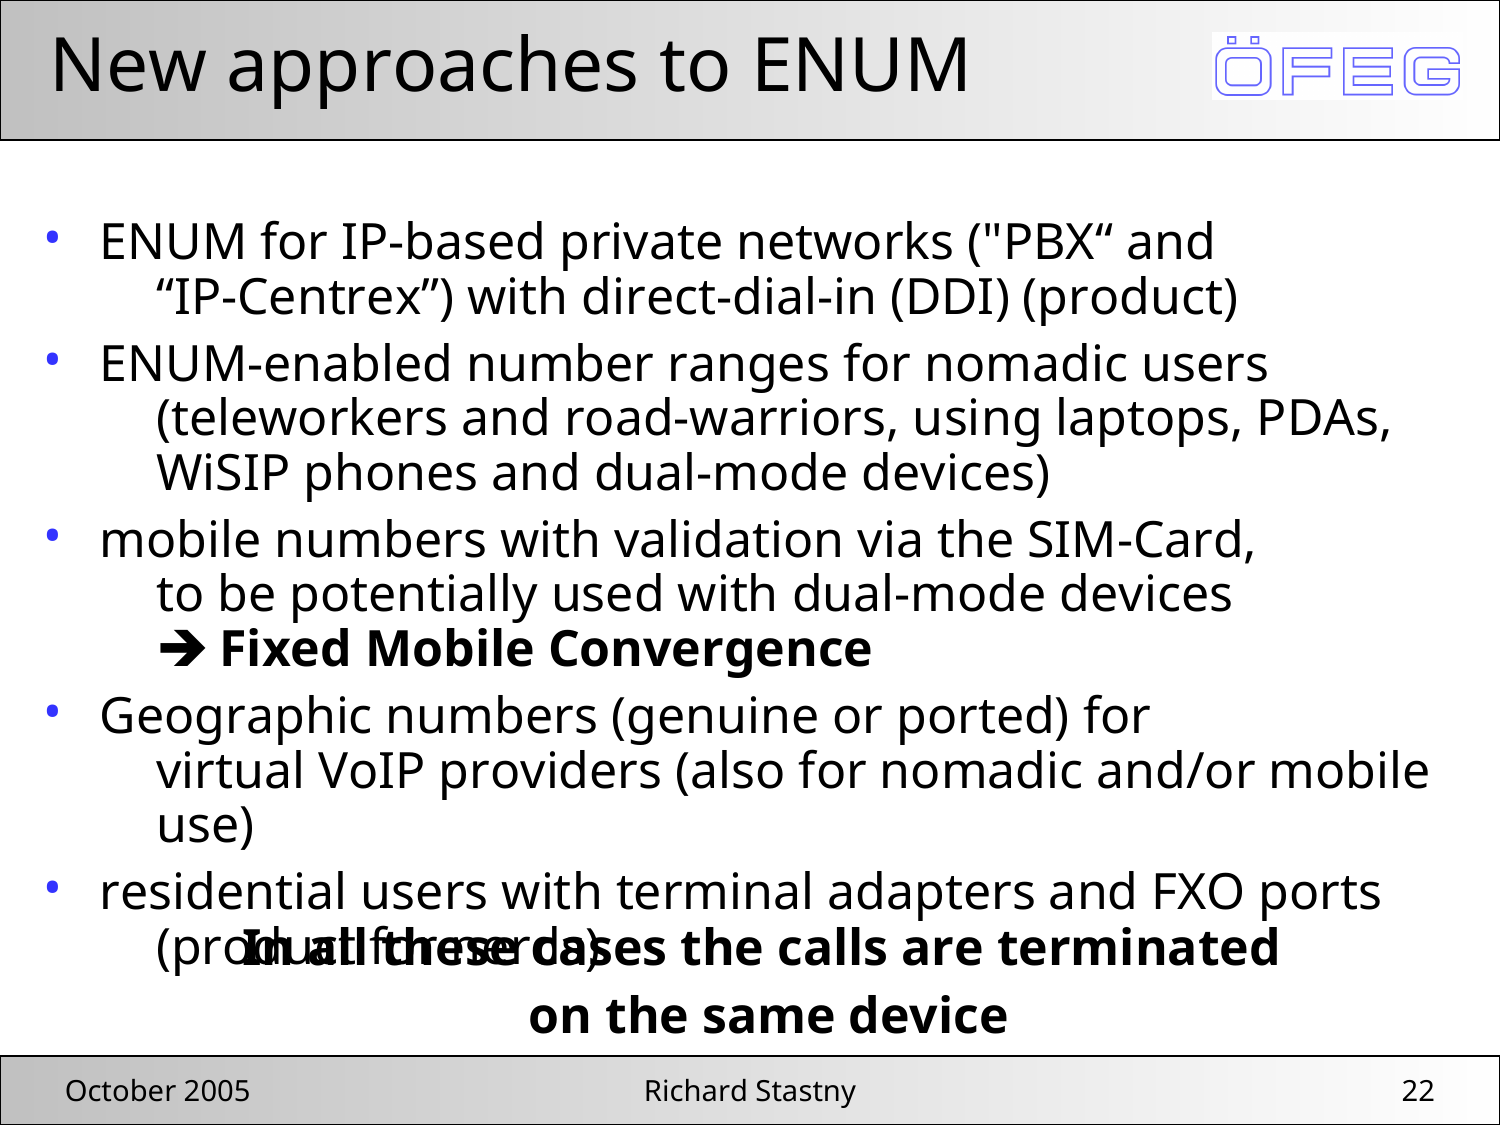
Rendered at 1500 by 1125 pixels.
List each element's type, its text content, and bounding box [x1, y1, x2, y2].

title New approaches to ENUM [34, 0, 1404, 124]
picture [1404, 32, 1463, 100]
text_box In all these cases the calls are terminated on the same device [227, 904, 1310, 1057]
list ENUM for IP-based private networks ("PBX“ and “IP-Centrex”) with direct-dial-in (DDI) (product) ENUM-enabled number ranges for nomadic users (teleworkers and road-warriors, using laptops, PDAs, WiSIP phones and dual-mode devices) mobile numbers with validation via the SIM-Card, to be potentially used with dual-mode devices  Fixed Mobile Convergence Geographic numbers (genuine or ported) for virtual VoIP providers (also for nomadic and/or mobile use) residential users with terminal adapters and FXO ports (product for nerds) [29, 208, 1474, 915]
